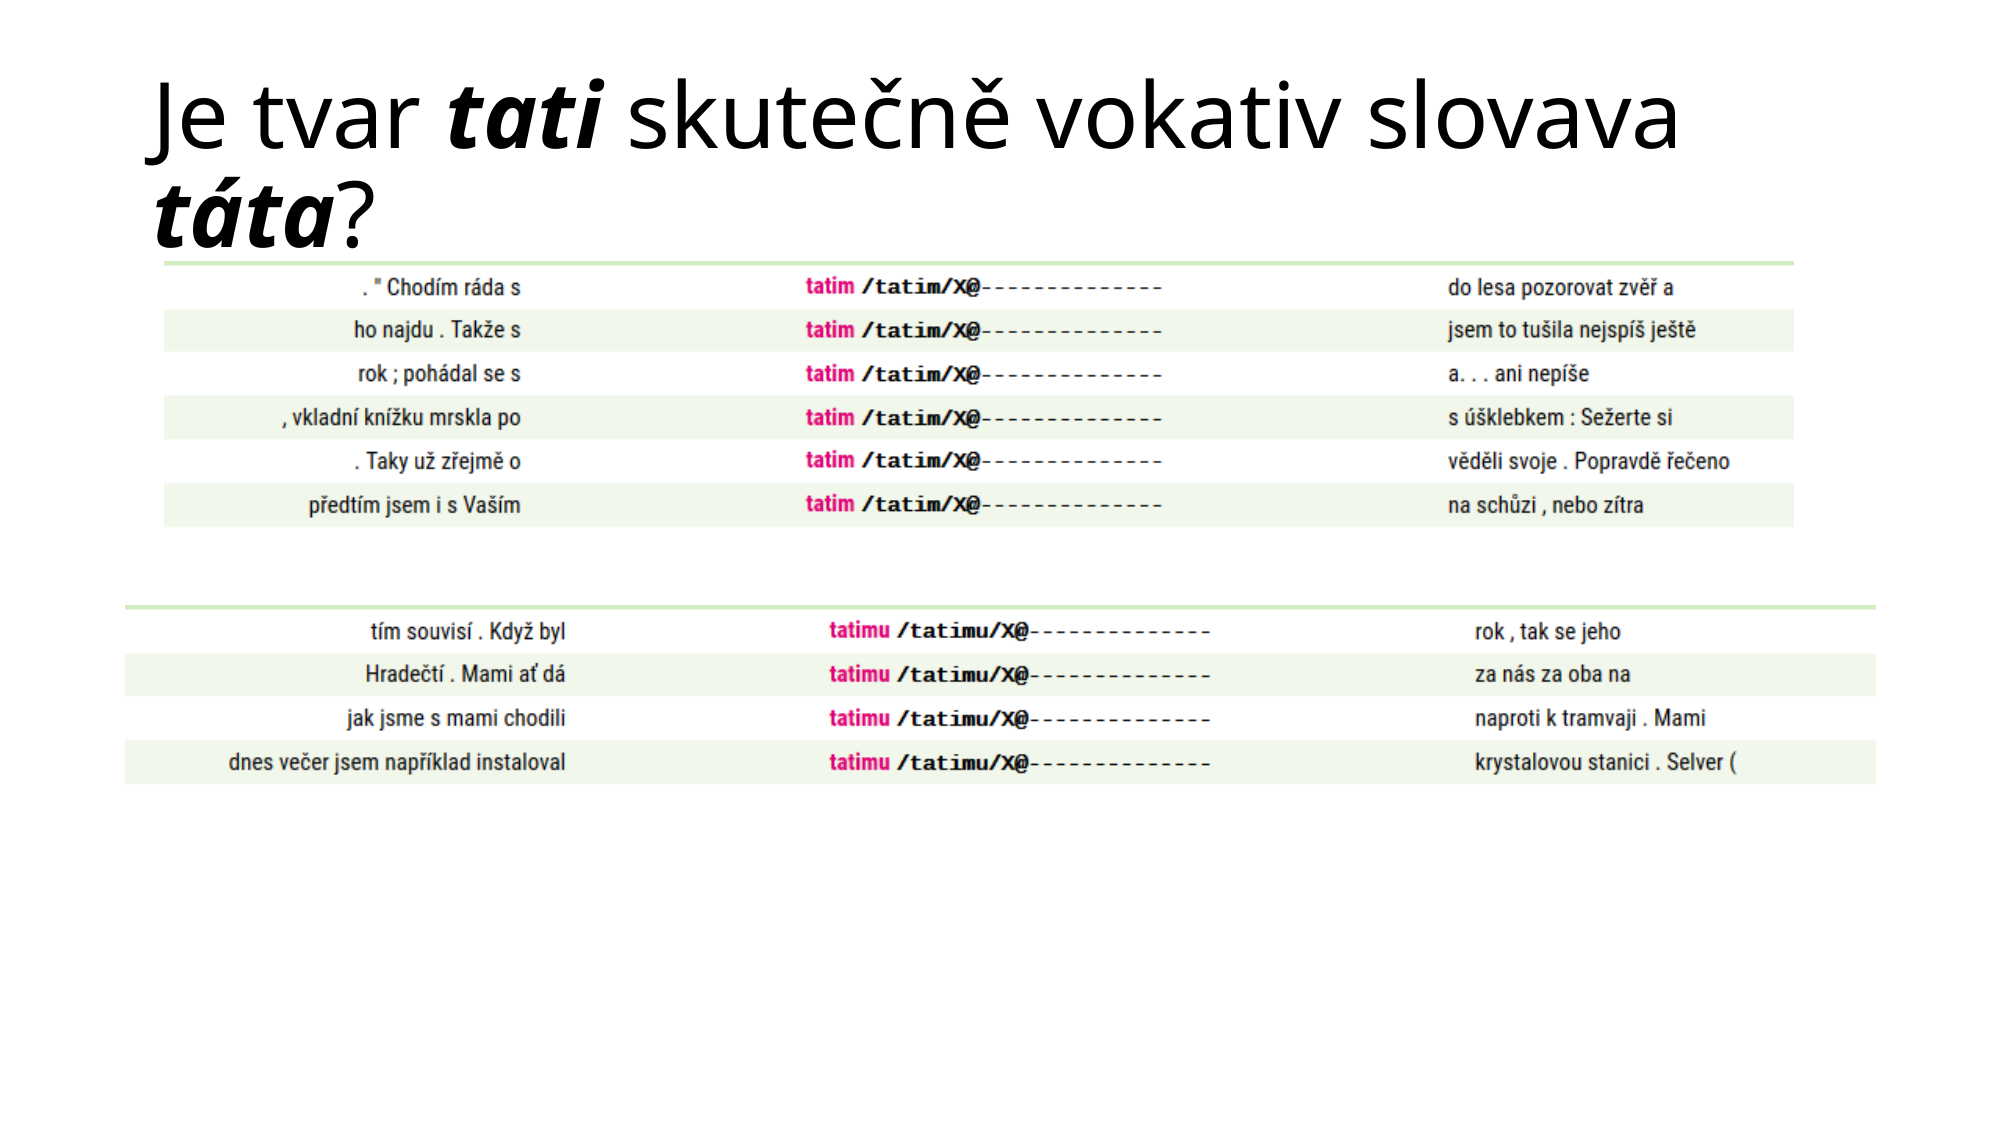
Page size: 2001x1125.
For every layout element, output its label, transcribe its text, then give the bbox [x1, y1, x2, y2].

title Je tvar tati skutečně vokativ slovava táta? [137, 59, 1863, 278]
picture [164, 261, 1794, 557]
picture [125, 605, 1876, 808]
